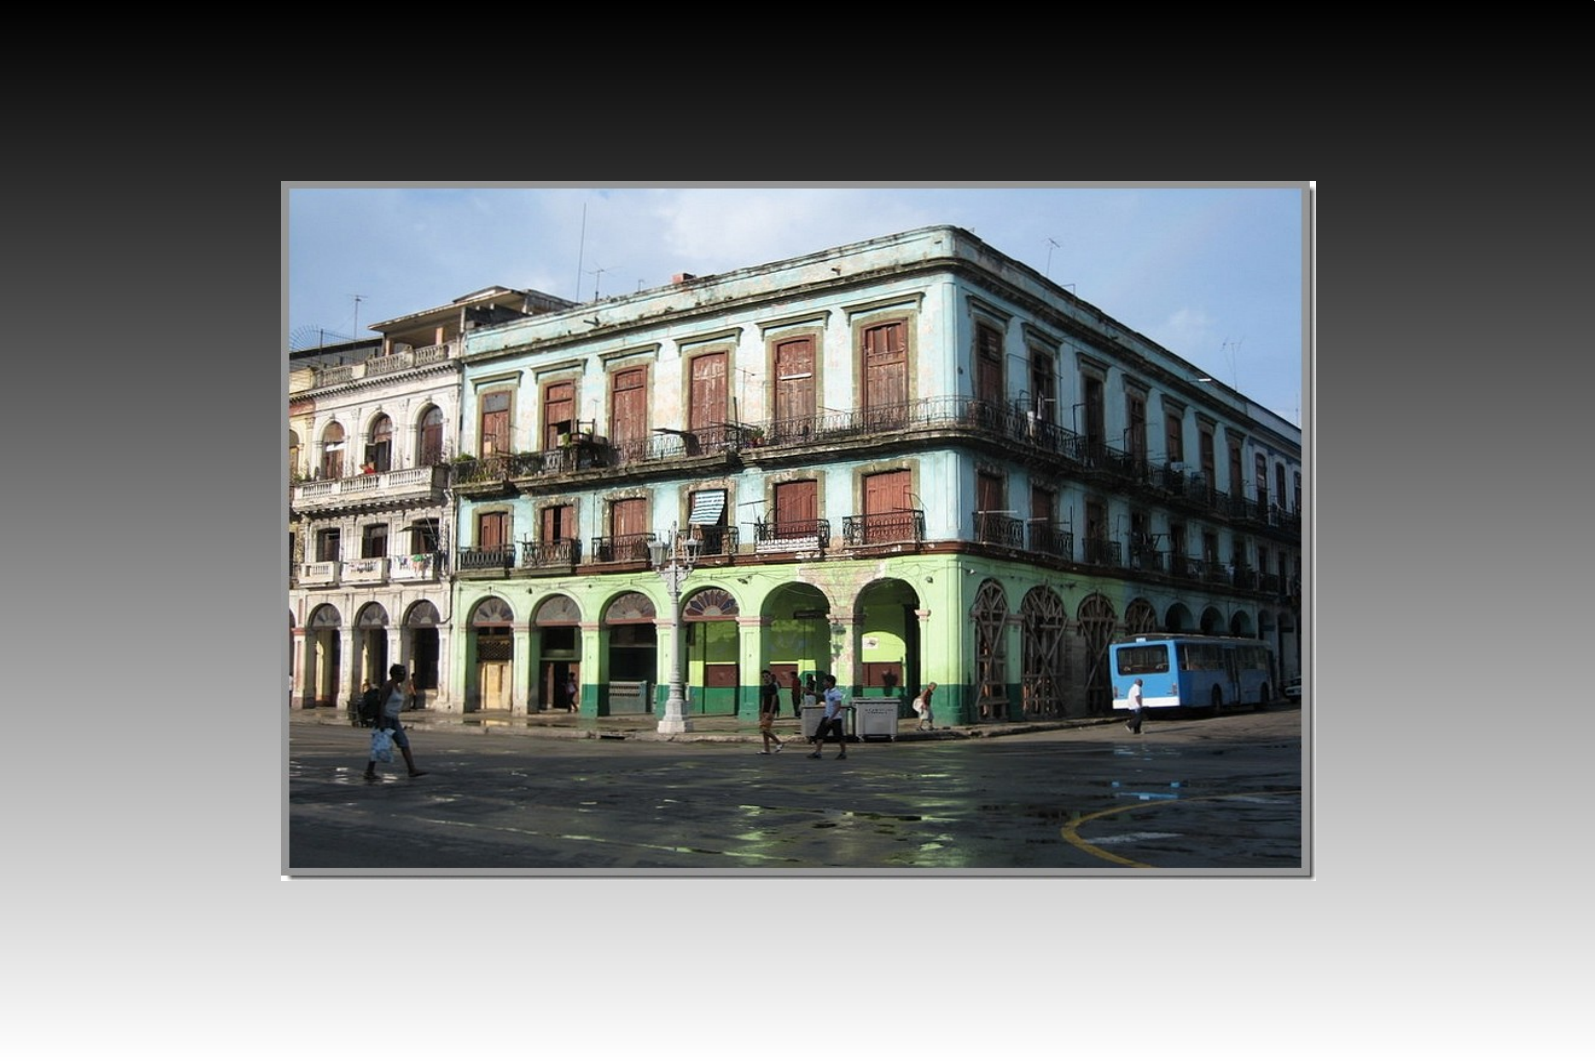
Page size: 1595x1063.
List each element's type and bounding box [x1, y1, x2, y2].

picture [281, 181, 1316, 881]
